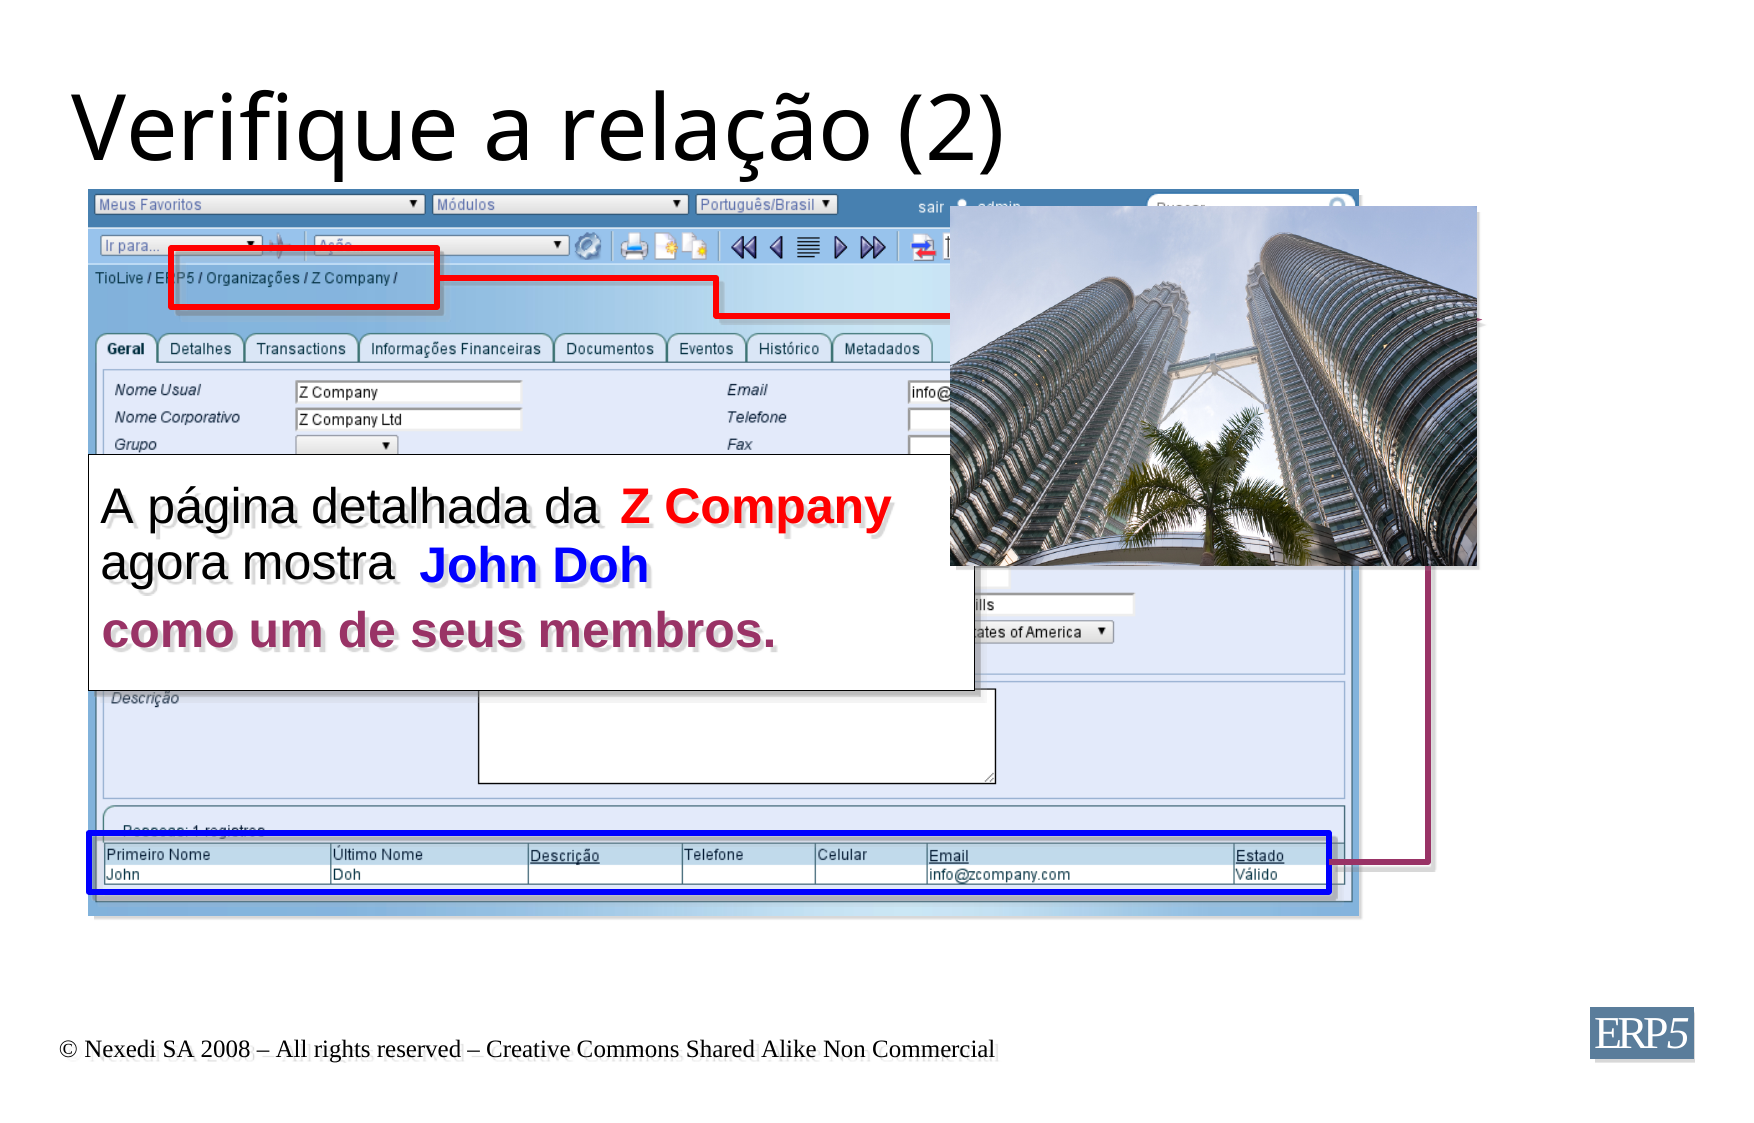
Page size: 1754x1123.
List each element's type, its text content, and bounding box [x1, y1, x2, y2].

text_box John Doh [419, 537, 686, 594]
picture [88, 570, 1359, 859]
text_box como um de seus membros. [101, 602, 777, 659]
picture [103, 847, 1326, 889]
picture [88, 189, 1477, 566]
text_box Z Company [656, 478, 945, 535]
text_box [88, 454, 975, 691]
picture [88, 872, 1359, 916]
text_box A página detalhada da agora mostra [100, 478, 656, 590]
title Verifique a relação (2) [71, 63, 1707, 187]
